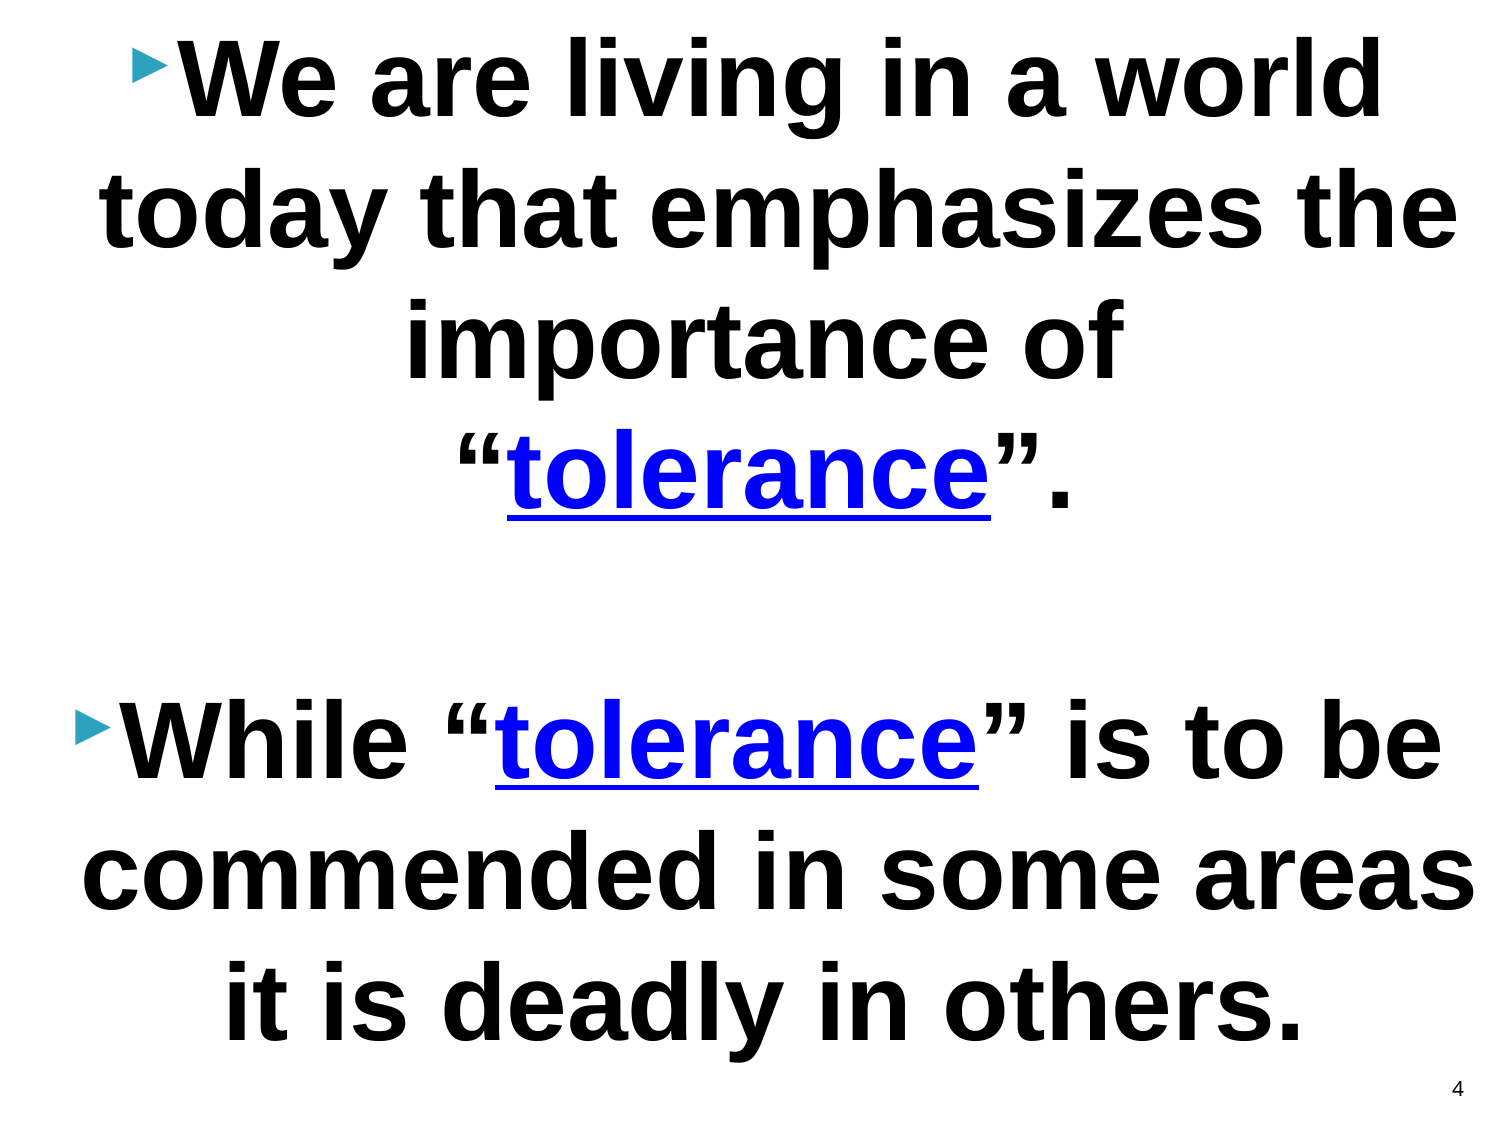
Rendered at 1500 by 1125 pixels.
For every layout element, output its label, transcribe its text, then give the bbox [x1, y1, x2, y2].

list We are living in a world today that emphasizes the importance of “tolerance”. While “tolerance” is to be commended in some areas it is deadly in others. [0, 0, 1500, 1125]
slide_number <number> [1418, 1051, 1479, 1112]
